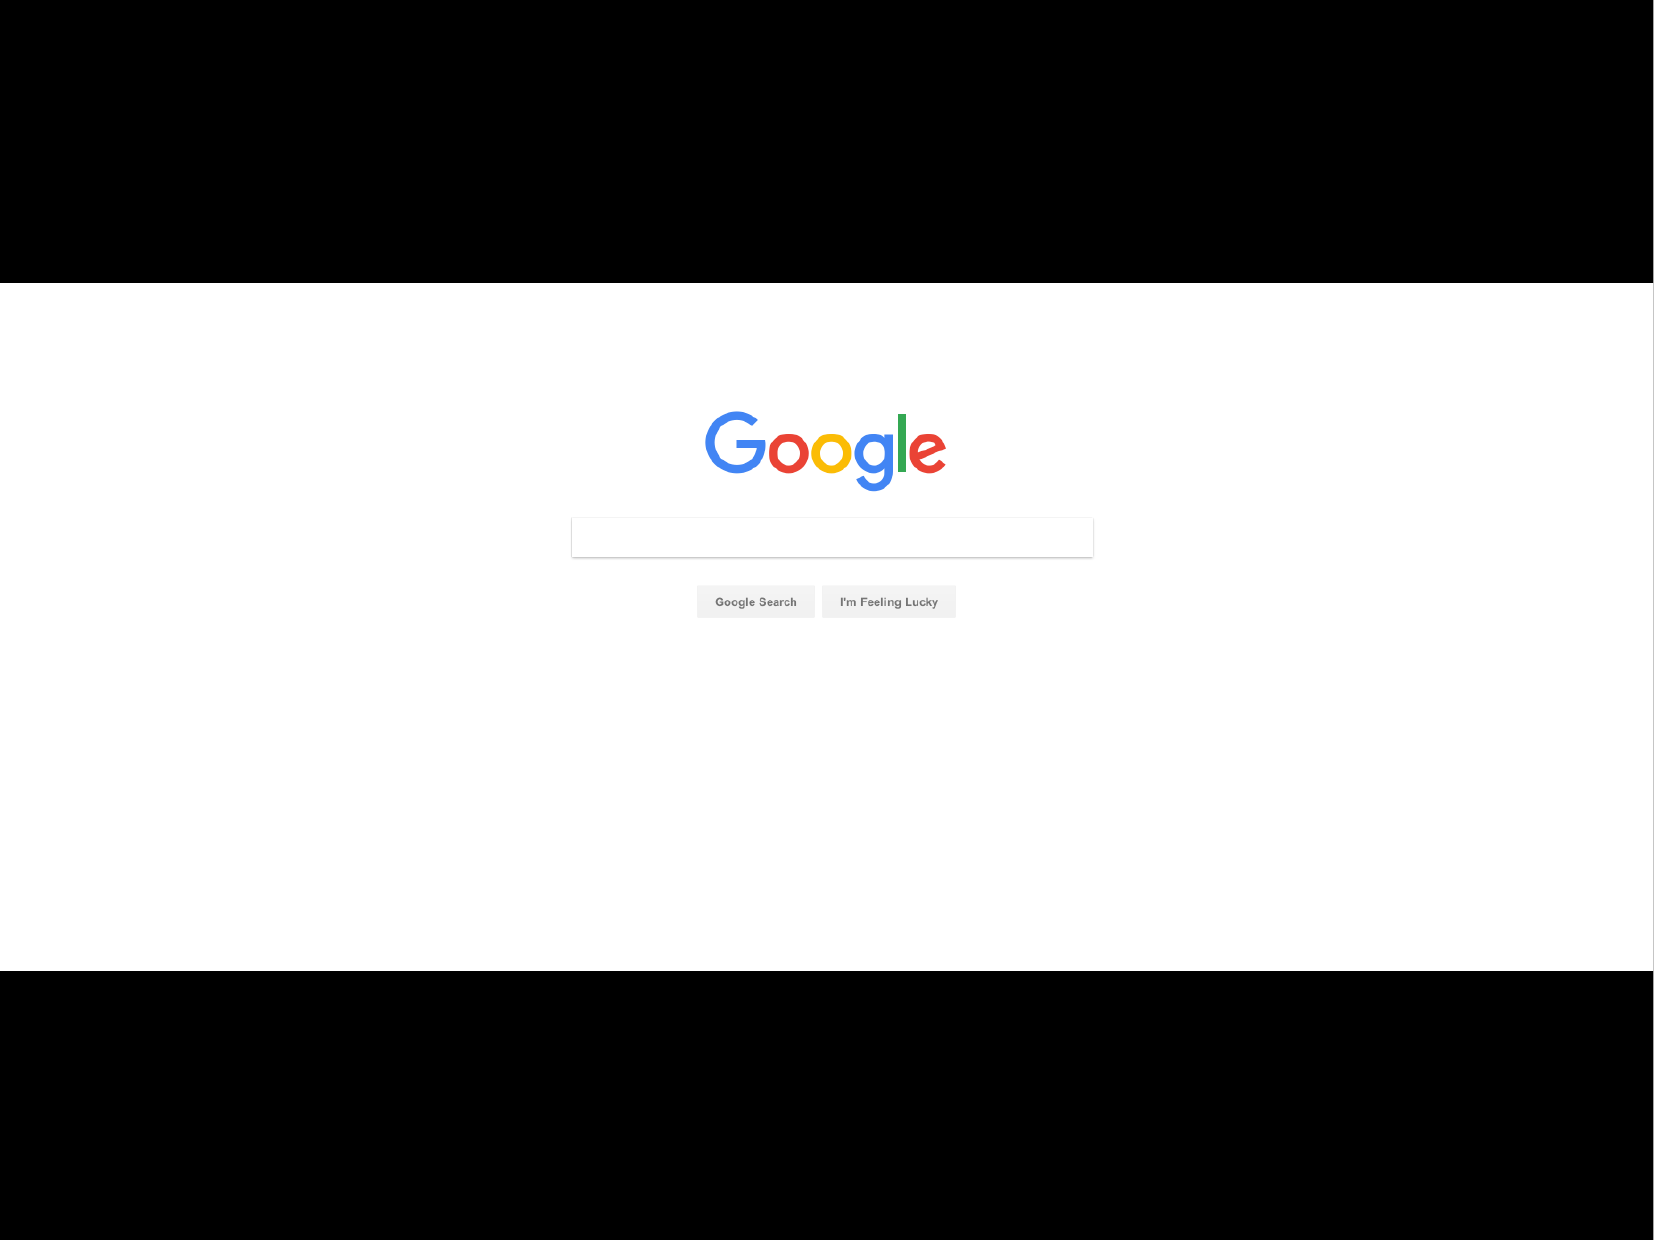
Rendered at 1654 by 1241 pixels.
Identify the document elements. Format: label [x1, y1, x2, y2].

picture [0, 283, 1654, 971]
